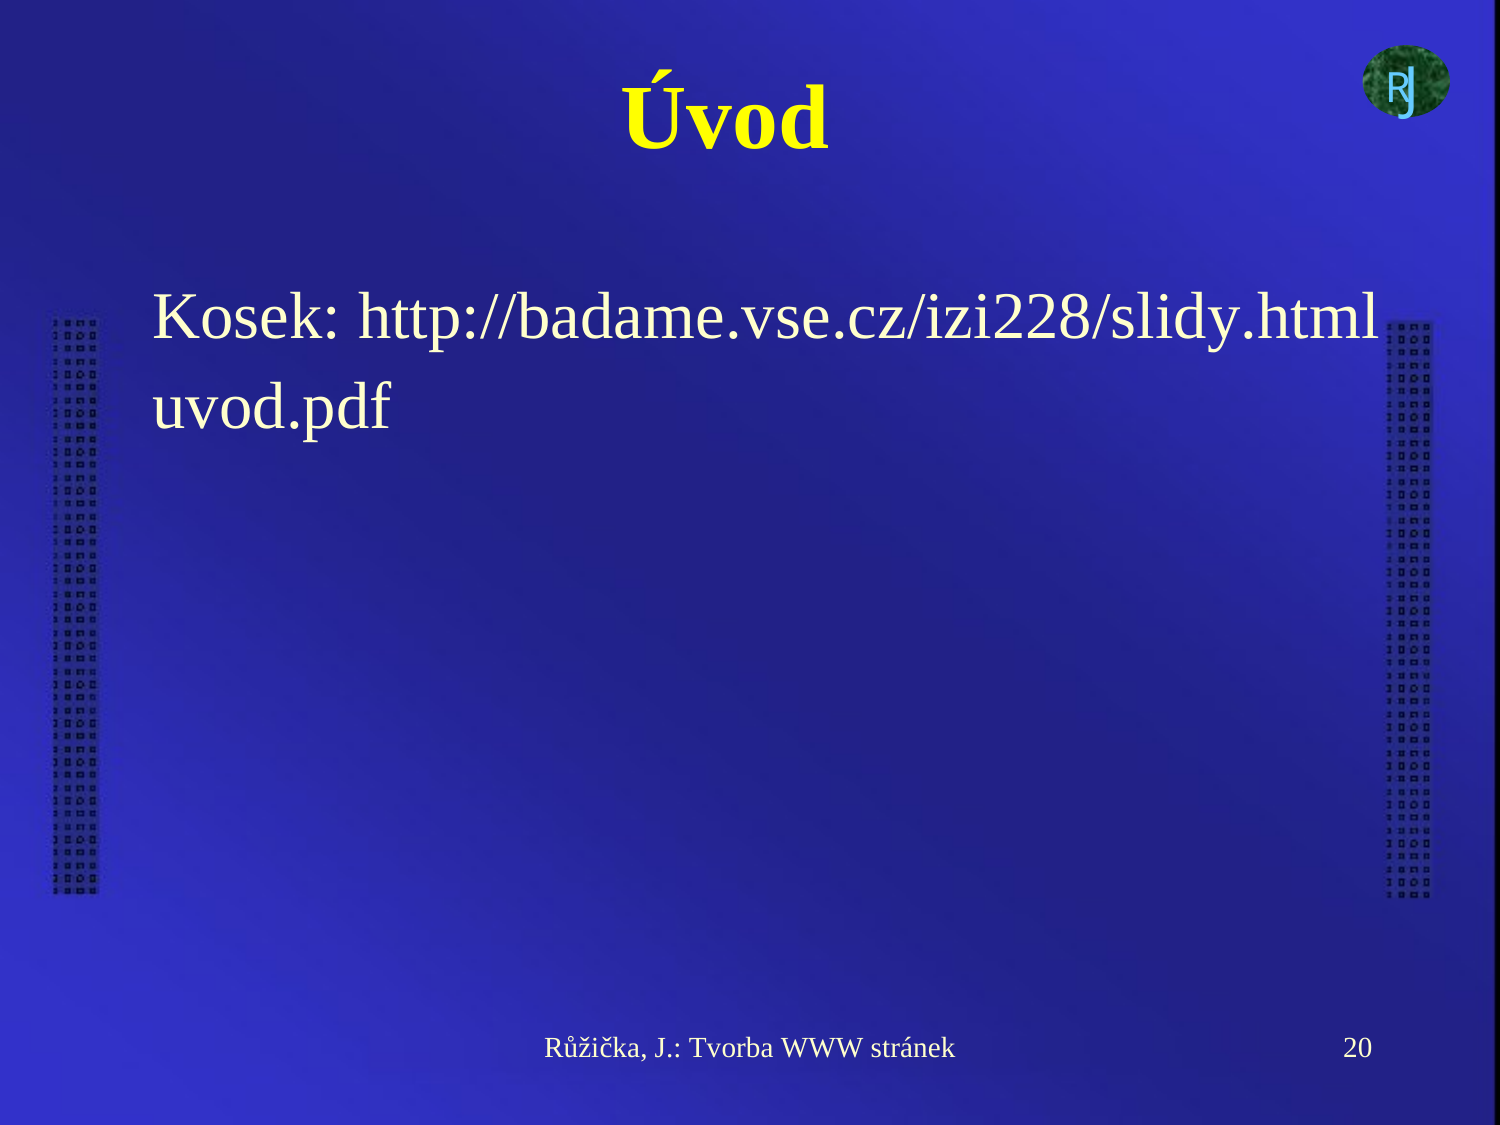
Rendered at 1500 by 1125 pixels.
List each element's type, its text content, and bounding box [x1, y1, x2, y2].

text_box 31 [1074, 1025, 1388, 1101]
picture [0, 0, 1500, 1125]
title Úvod [87, 24, 1363, 213]
text_box R [1370, 50, 1433, 116]
text_box [1362, 61, 1370, 102]
text_box J [1388, 39, 1451, 128]
list Kosek: http://badame.vse.cz/izi228/slidy.html uvod.pdf [137, 273, 1413, 951]
text_box Růžička, J.: Tvorba WWW stránek [512, 1025, 988, 1101]
